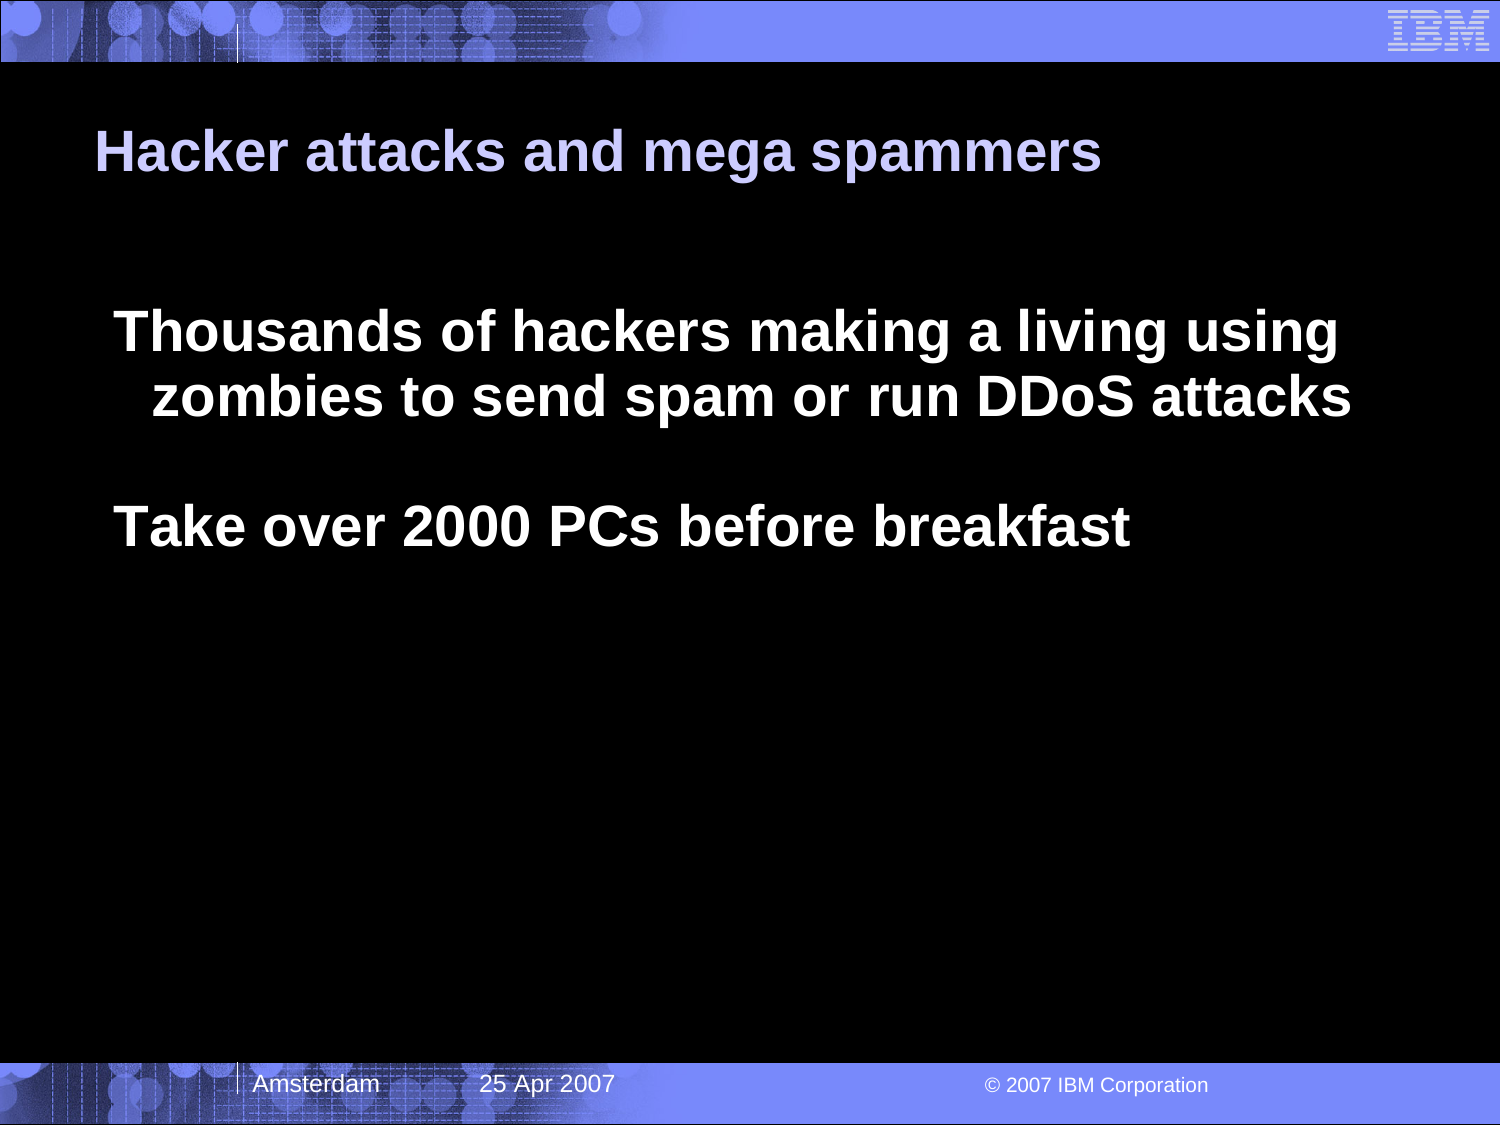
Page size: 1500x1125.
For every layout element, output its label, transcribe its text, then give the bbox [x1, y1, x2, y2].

title Hacker attacks and mega spammers [79, 116, 1433, 199]
picture [1, 1, 1500, 62]
list Thousands of hackers making a living using zombies to send spam or run DDoS attacks Take over 2000 PCs before breakfast [99, 291, 1389, 1037]
picture [0, 1063, 1500, 1124]
